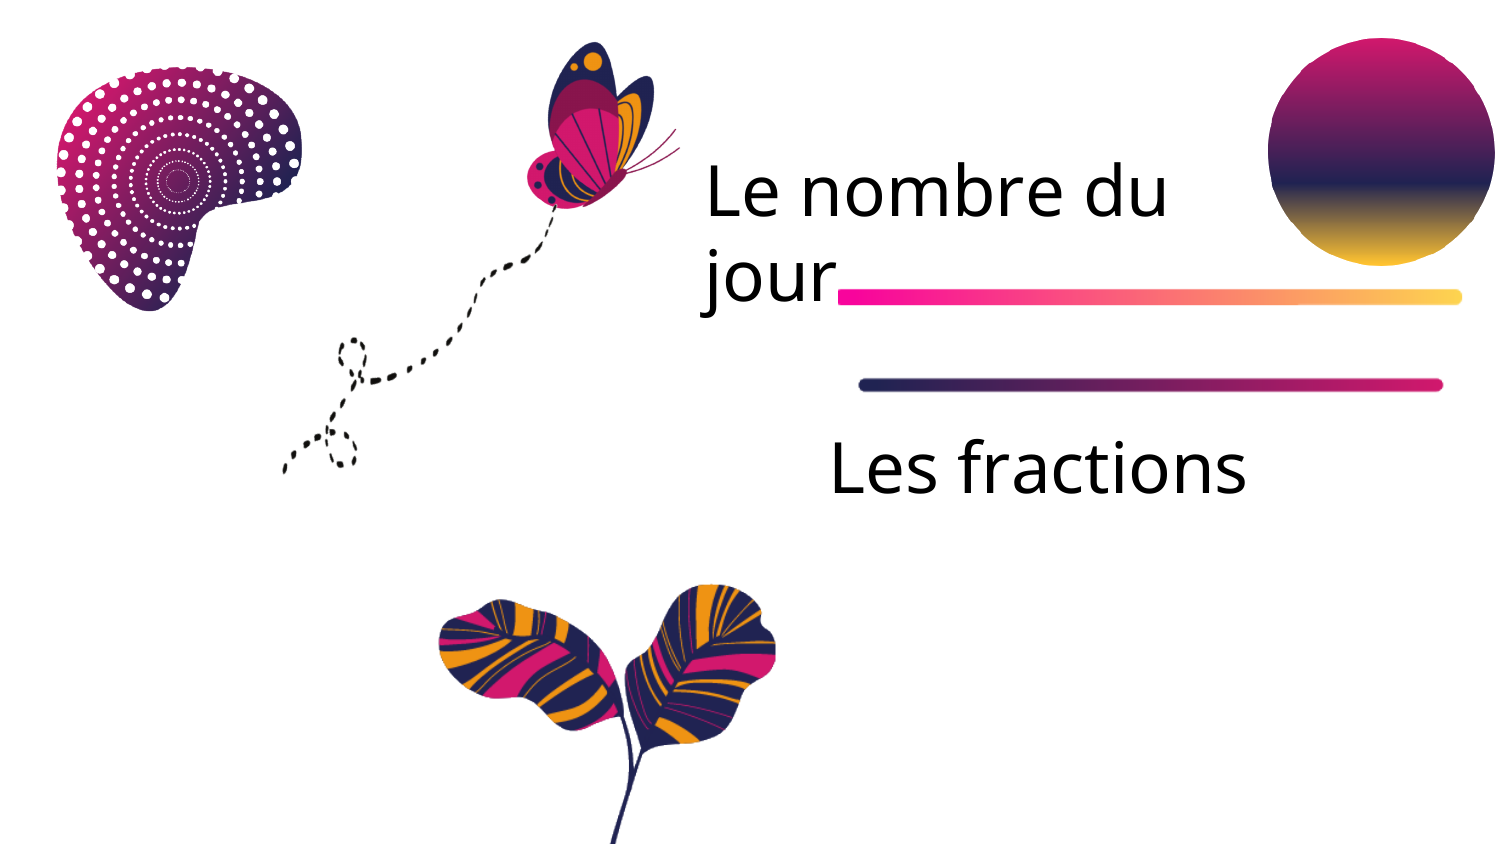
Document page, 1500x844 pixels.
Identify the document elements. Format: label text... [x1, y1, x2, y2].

text_box Les fractions [813, 408, 1451, 525]
picture [203, 0, 740, 539]
picture [838, 0, 1500, 314]
picture [414, 548, 788, 844]
picture [838, 338, 1476, 409]
picture [50, 49, 312, 328]
text_box Le nombre du jour [689, 130, 1243, 247]
